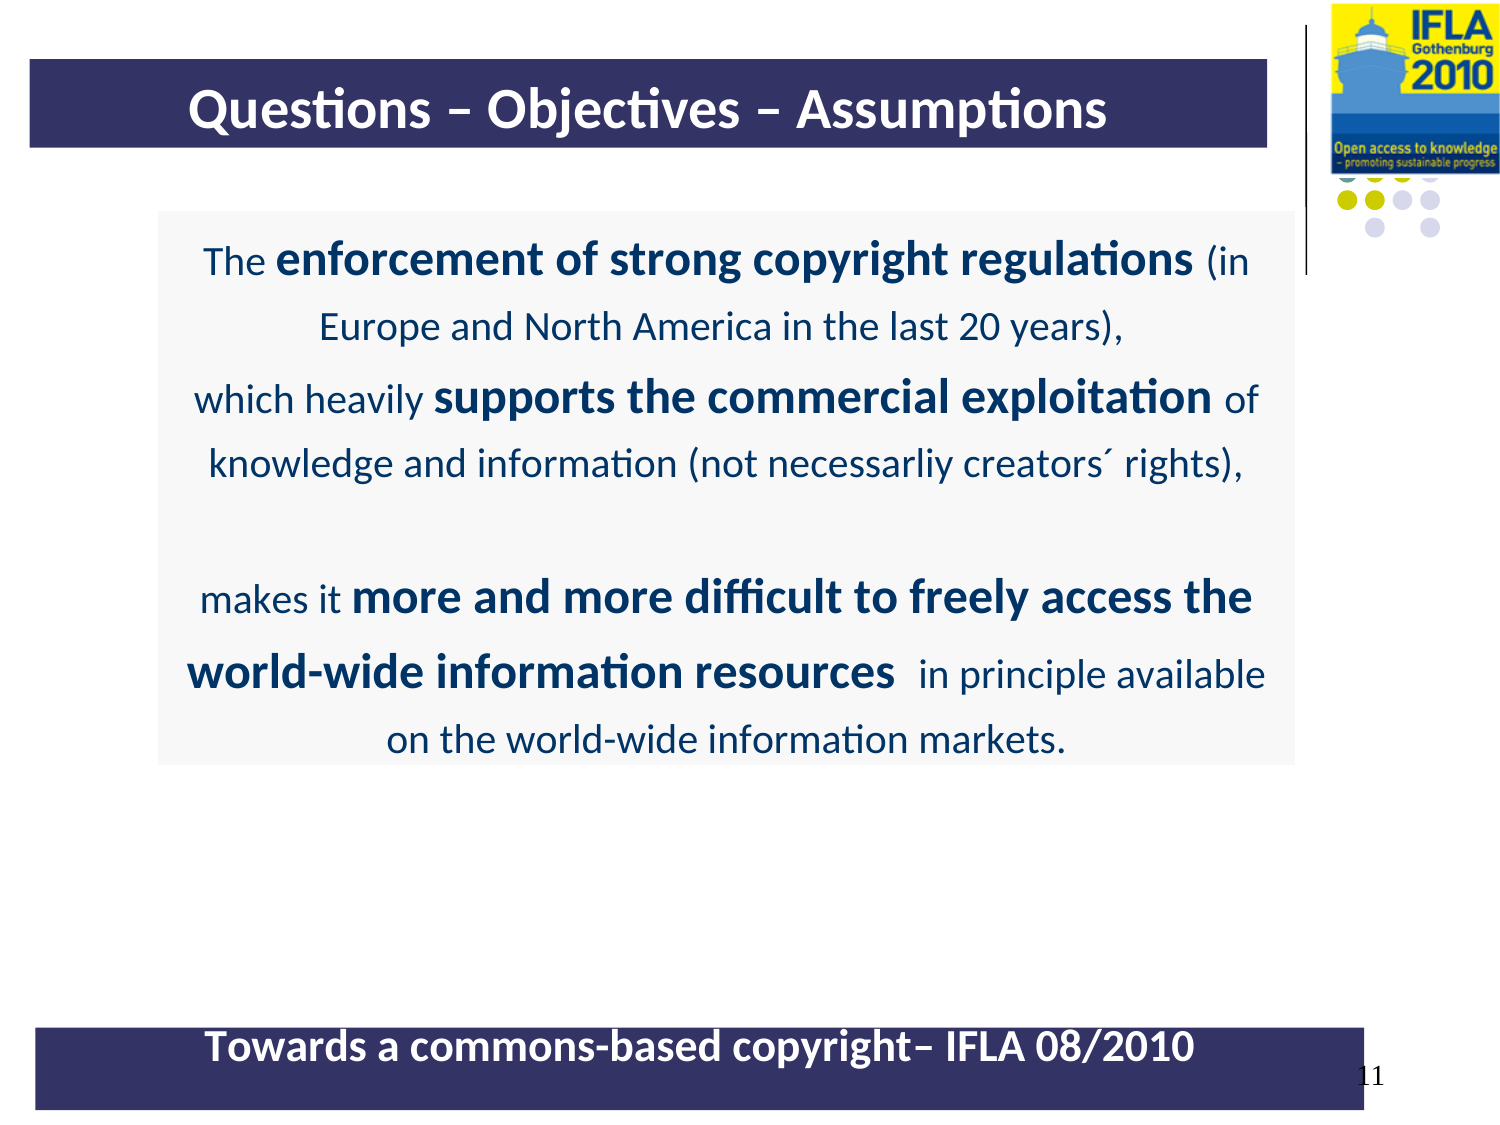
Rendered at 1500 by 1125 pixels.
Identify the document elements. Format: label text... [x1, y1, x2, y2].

text_box [1356, 1026, 1459, 1105]
title Questions – Objectives – Assumptions [29, 59, 1268, 148]
text_box The enforcement of strong copyright regulations (in Europe and North America in the last 20 years), which heavily supports the commercial exploitation of knowledge and information (not necessarliy creators´ rights), makes it more and more difficult to freely access the world-wide information resources in principle available on the world-wide information markets. [158, 211, 1295, 765]
